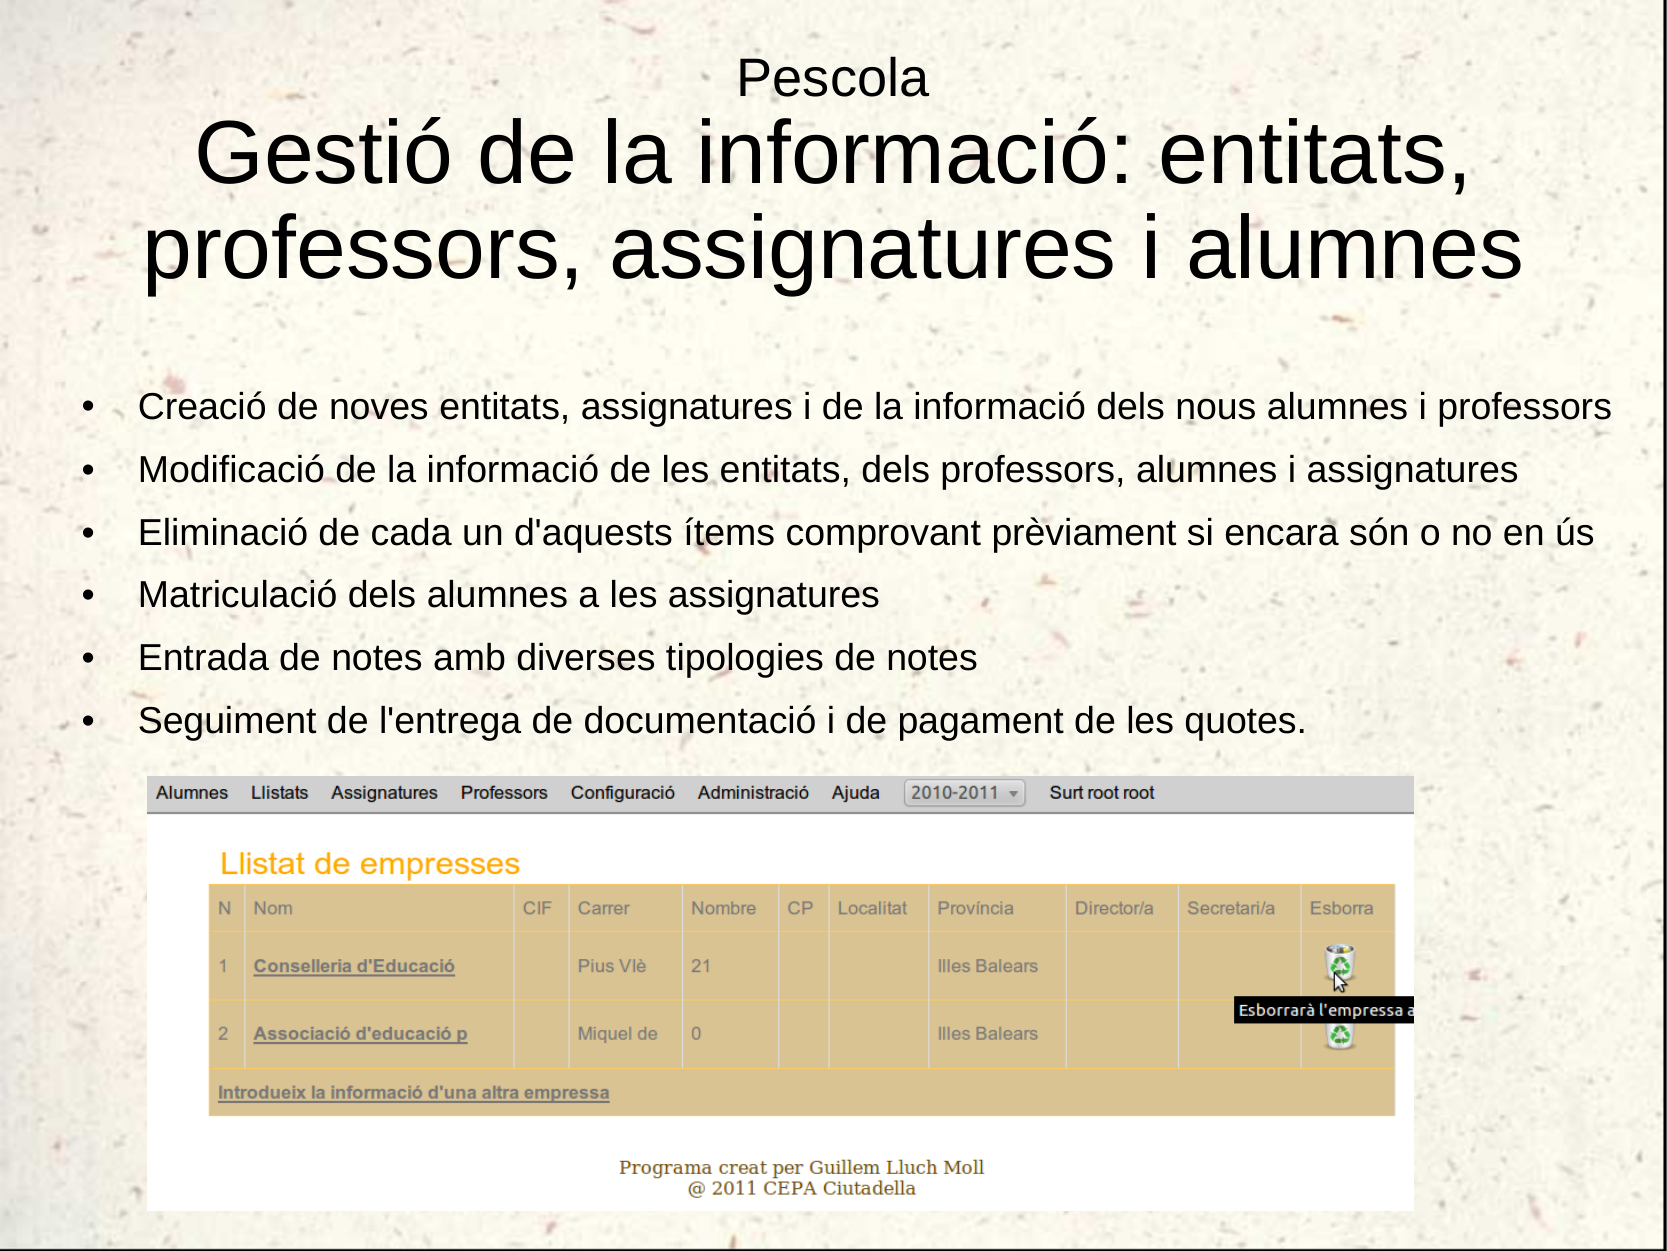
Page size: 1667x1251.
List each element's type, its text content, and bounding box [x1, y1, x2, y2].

list Creació de noves entitats, assignatures i de la informació dels nous alumnes i professors Modificació de la informació de les entitats, dels professors, alumnes i assignatures Eliminació de cada un d'aquests ítems comprovant prèviament si encara són o no en ús Matriculació dels alumnes a les assignatures Entrada de notes amb diverses tipologies de notes Seguiment de l'entrega de documentació i de pagament de les quotes. [63, 304, 1649, 1205]
title Pescola Gestió de la informació: entitats, professors, assignatures i alumnes [40, 50, 1627, 301]
picture [0, 0, 1667, 1251]
